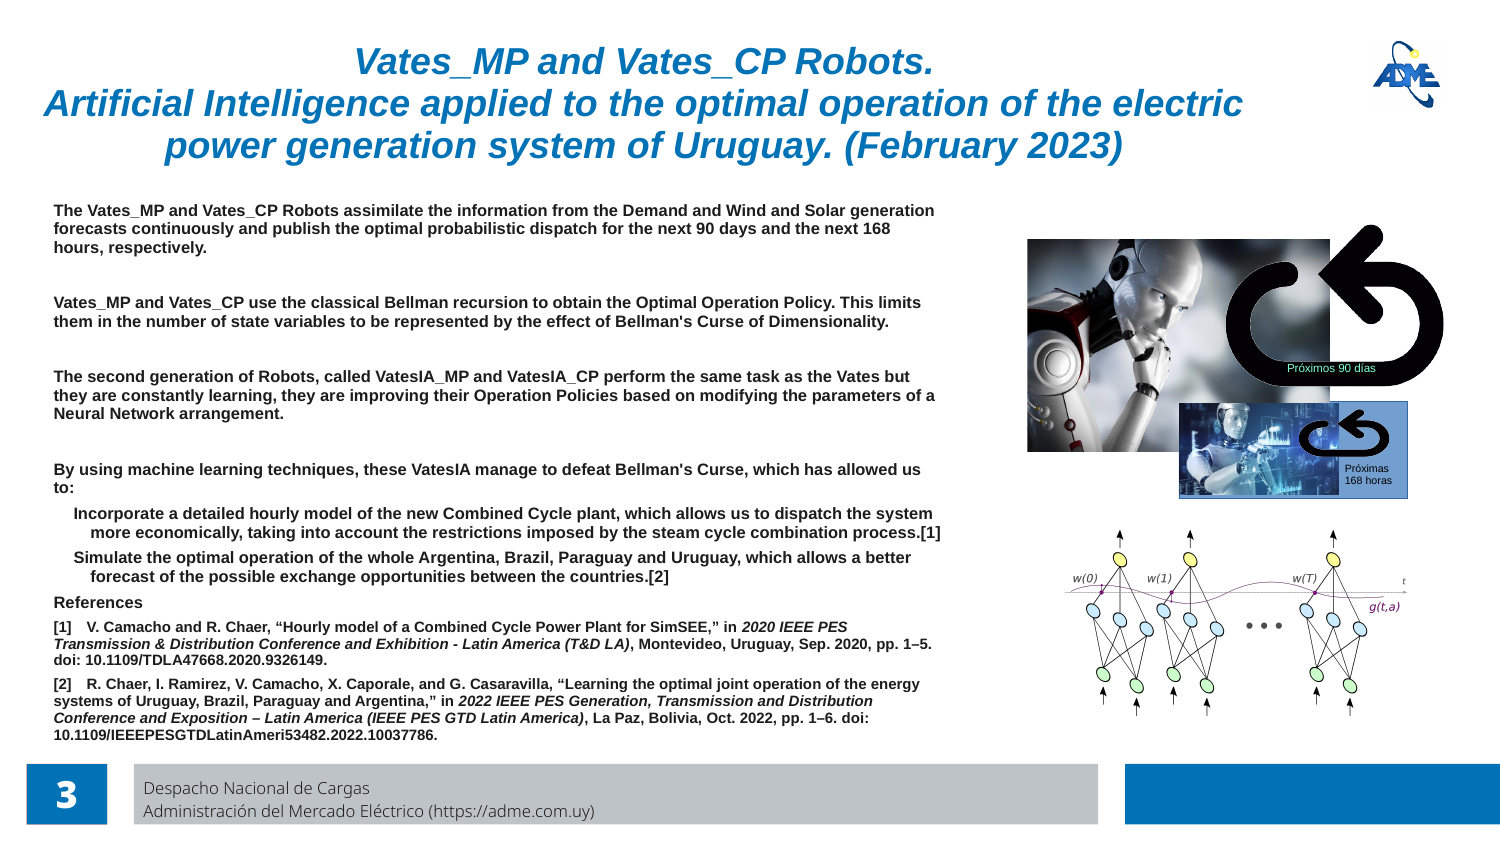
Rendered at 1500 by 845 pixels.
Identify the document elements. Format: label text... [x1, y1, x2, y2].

picture [1065, 530, 1407, 716]
picture [1027, 222, 1450, 499]
picture [1373, 41, 1442, 109]
list The Vates_MP and Vates_CP Robots assimilate the information from the Demand and Wind and Solar generation forecasts continuously and publish the optimal probabilistic dispatch for the next 90 days and the next 168 hours, respectively. Vates_MP and Vates_CP use the classical Bellman recursion to obtain the Optimal Operation Policy. This limits them in the number of state variables to be represented by the effect of Bellman's Curse of Dimensionality. The second generation of Robots, called VatesIA_MP and VatesIA_CP perform the same task as the Vates but they are constantly learning, they are improving their Operation Policies based on modifying the parameters of a Neural Network arrangement. By using machine learning techniques, these VatesIA manage to defeat Bellman's Curse, which has allowed us to: Incorporate a detailed hourly model of the new Combined Cycle plant, which allows us to dispatch the system more economically, taking into account the restrictions imposed by the steam cycle combination process.[1] Simulate the optimal operation of the whole Argentina, Brazil, Paraguay and Uruguay, which allows a better forecast of the possible exchange opportunities between the countries.[2] References [1] V. Camacho and R. Chaer, “Hourly model of a Combined Cycle Power Plant for SimSEE,” in 2020 IEEE PES Transmission & Distribution Conference and Exhibition - Latin America (T&D LA), Montevideo, Uruguay, Sep. 2020, pp. 1–5. doi: 10.1109/TDLA47668.2020.9326149. [2] R. Chaer, I. Ramirez, V. Camacho, X. Caporale, and G. Casaravilla, “Learning the optimal joint operation of the energy systems of Uruguay, Brazil, Paraguay and Argentina,” in 2022 IEEE PES Generation, Transmission and Distribution Conference and Exposition – Latin America (IEEE PES GTD Latin America), La Paz, Bolivia, Oct. 2022, pp. 1–6. doi: 10.1109/IEEEPESGTDLatinAmeri53482.2022.10037786. [53, 171, 945, 744]
title Vates_MP and Vates_CP Robots. Artificial Intelligence applied to the optimal operation of the electric power generation system of Uruguay. (February 2023) [43, 40, 1324, 141]
